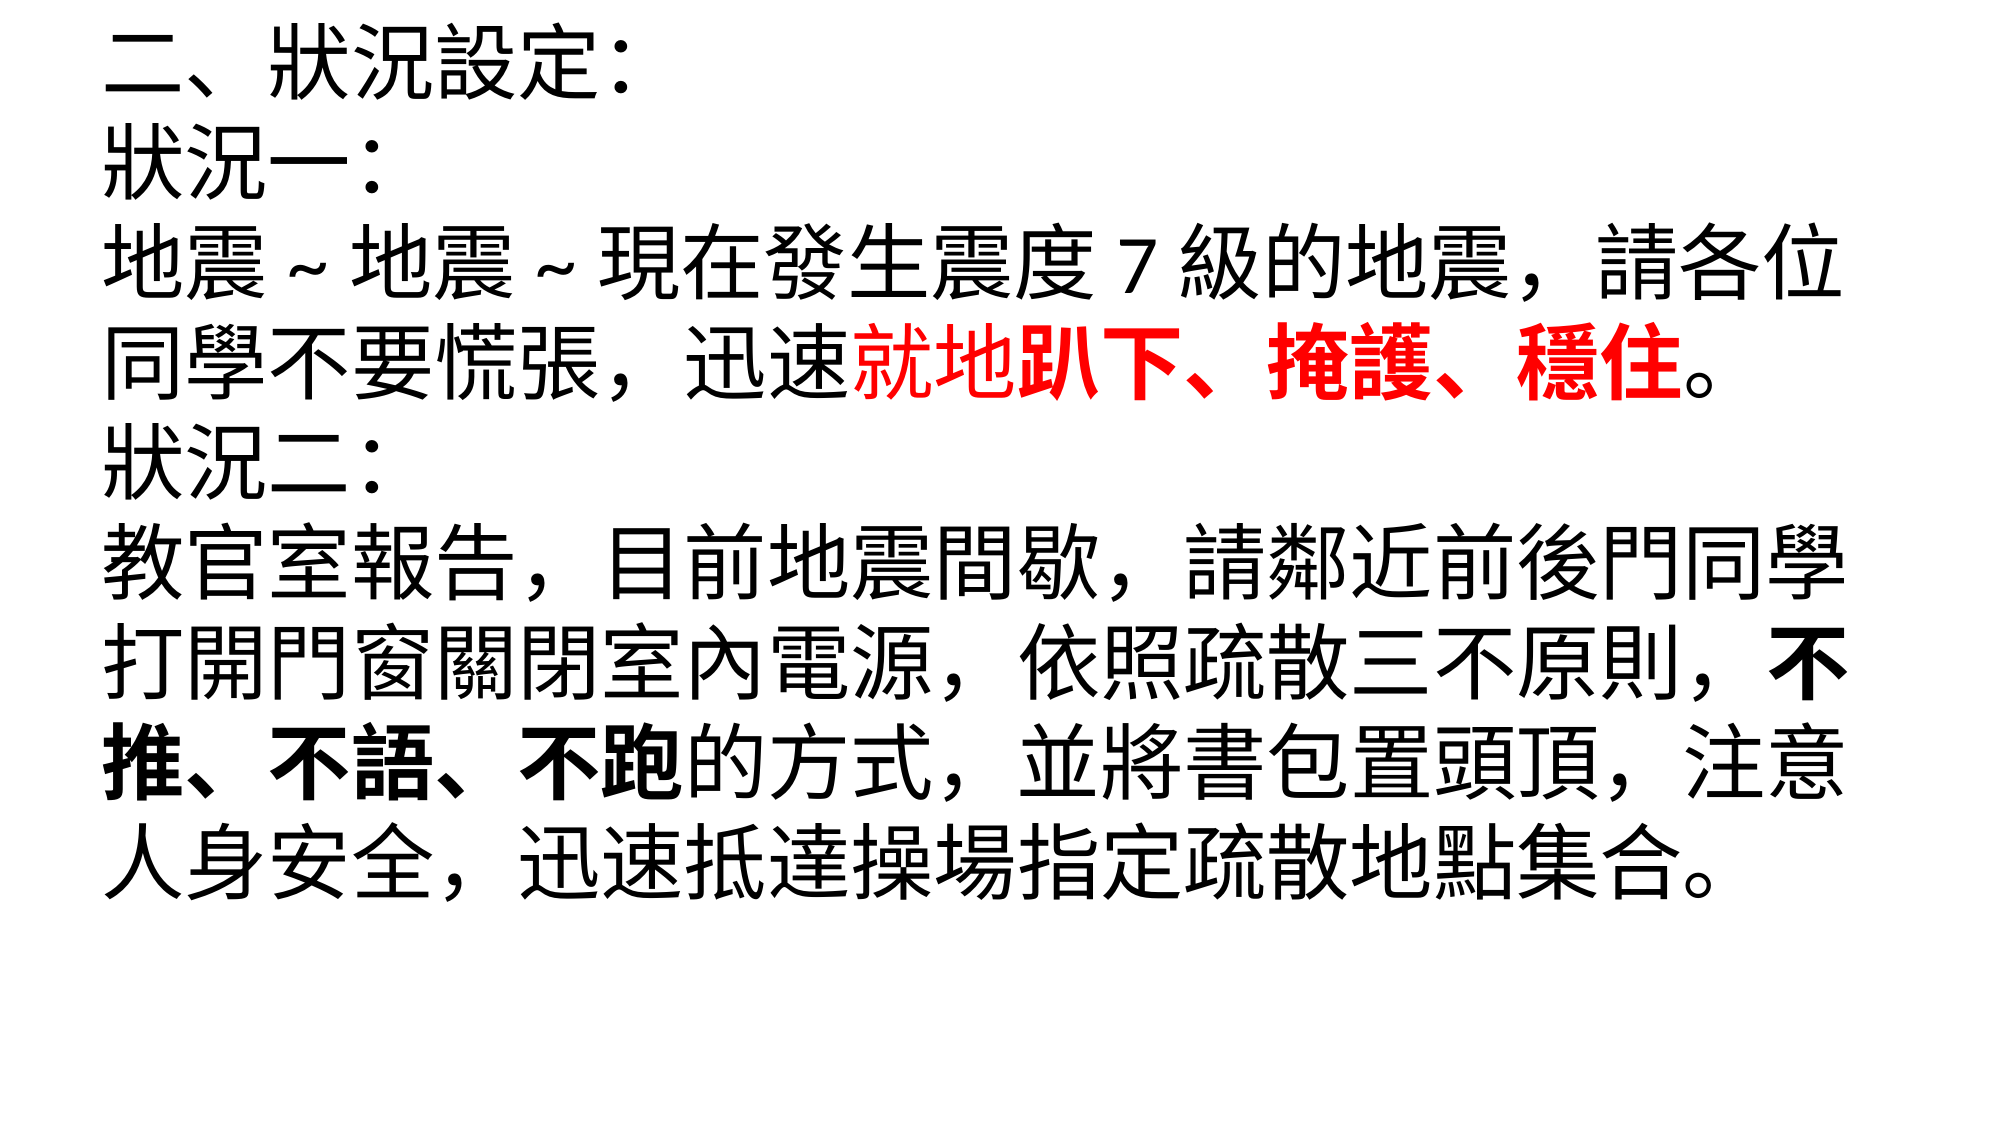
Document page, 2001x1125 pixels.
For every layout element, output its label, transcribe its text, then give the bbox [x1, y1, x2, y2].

text_box 二、狀況設定： 狀況一： 地震~地震~現在發生震度7級的地震，請各位同學不要慌張，迅速就地趴下、掩護、穩住。 狀況二： 教官室報告，目前地震間歇，請鄰近前後門同學打開門窗關閉室內電源，依照疏散三不原則，不推、不語、不跑的方式，並將書包置頭頂，注意人身安全，迅速抵達操場指定疏散地點集合。 [86, 2, 1933, 918]
